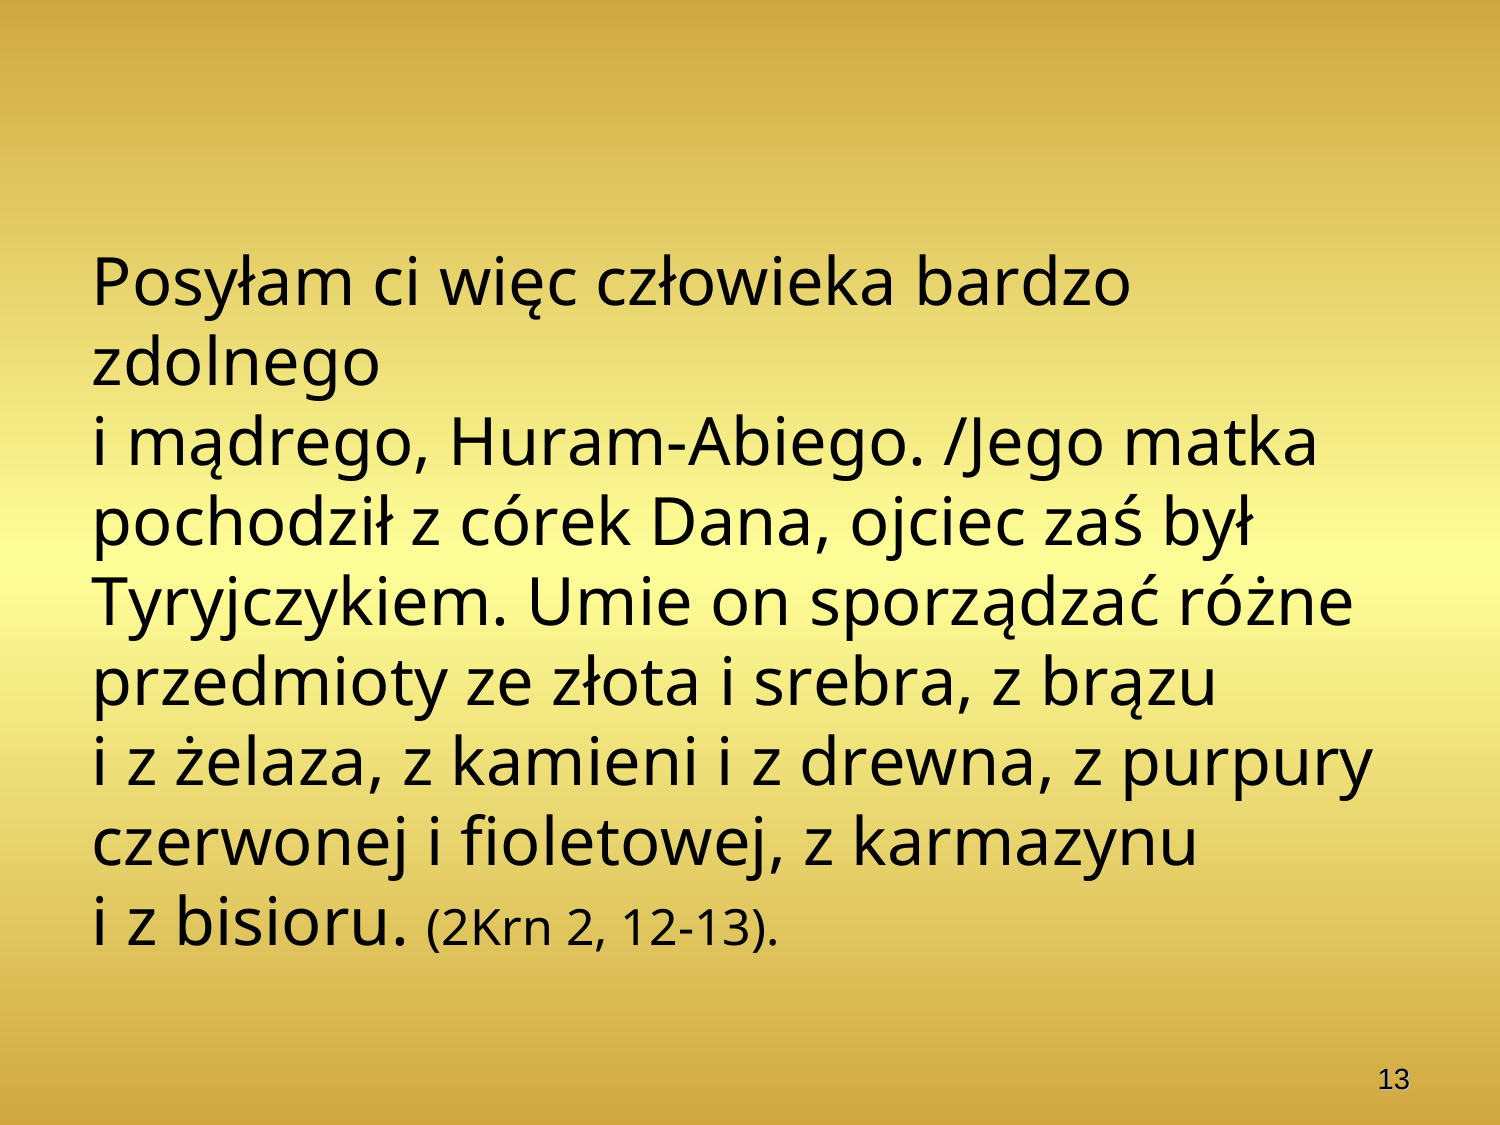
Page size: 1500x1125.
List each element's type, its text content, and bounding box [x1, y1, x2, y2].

list Posyłam ci więc człowieka bardzo zdolnego i mądrego, Huram-Abiego. /Jego matka pochodził z córek Dana, ojciec zaś był Tyryjczykiem. Umie on sporządzać różne przedmioty ze złota i srebra, z brązu i z żelaza, z kamieni i z drewna, z purpury czerwonej i fioletowej, z karmazynu i z bisioru. (2Krn 2, 12-13). [76, 231, 1447, 977]
text_box <numer> [1074, 1024, 1426, 1103]
